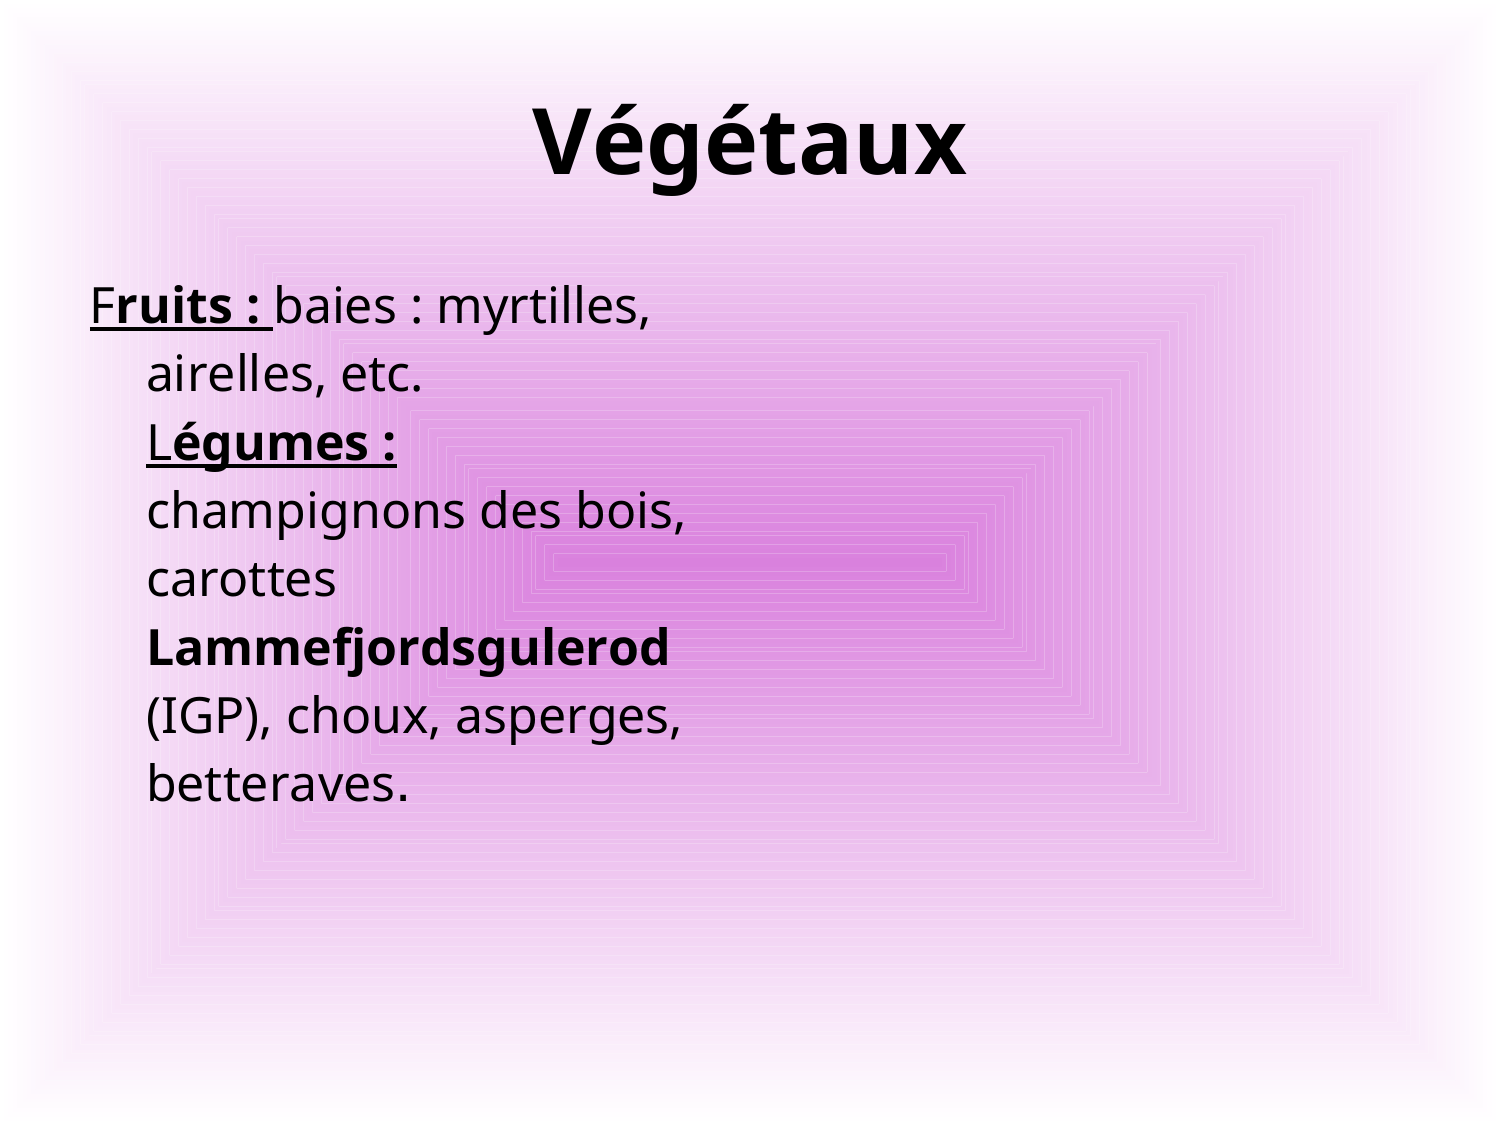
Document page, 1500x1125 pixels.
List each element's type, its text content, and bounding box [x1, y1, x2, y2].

chart [762, 262, 1426, 622]
chart [762, 646, 1426, 1006]
list Fruits : baies : myrtilles, airelles, etc. Légumes : champignons des bois, carottes Lammefjordsgulerod (IGP), choux, asperges, betteraves. [75, 262, 738, 1006]
title Végétaux [75, 45, 1426, 233]
